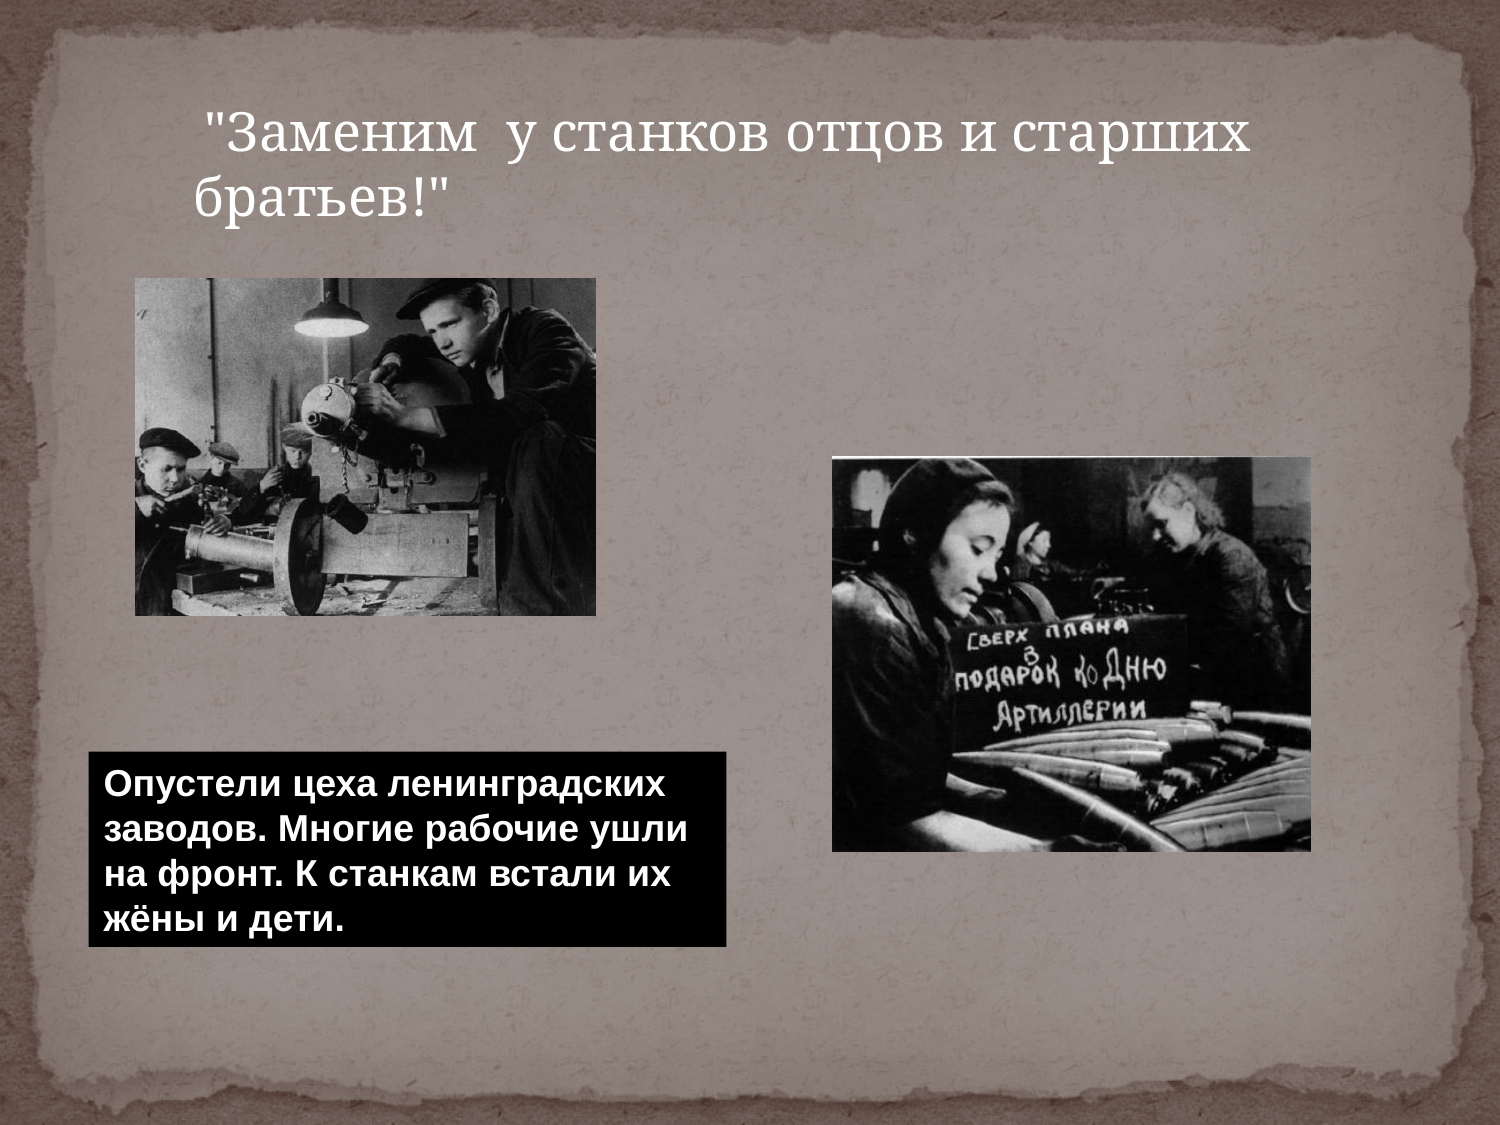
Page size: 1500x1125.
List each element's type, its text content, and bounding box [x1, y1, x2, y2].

text_box Опустели цеха ленинградских заводов. Многие рабочие ушли на фронт. К станкам встали их жёны и дети. [88, 751, 727, 947]
picture [135, 278, 596, 616]
list "Заменим у станков отцов и старших братьев!" [88, 90, 1426, 1001]
picture [832, 456, 1311, 852]
